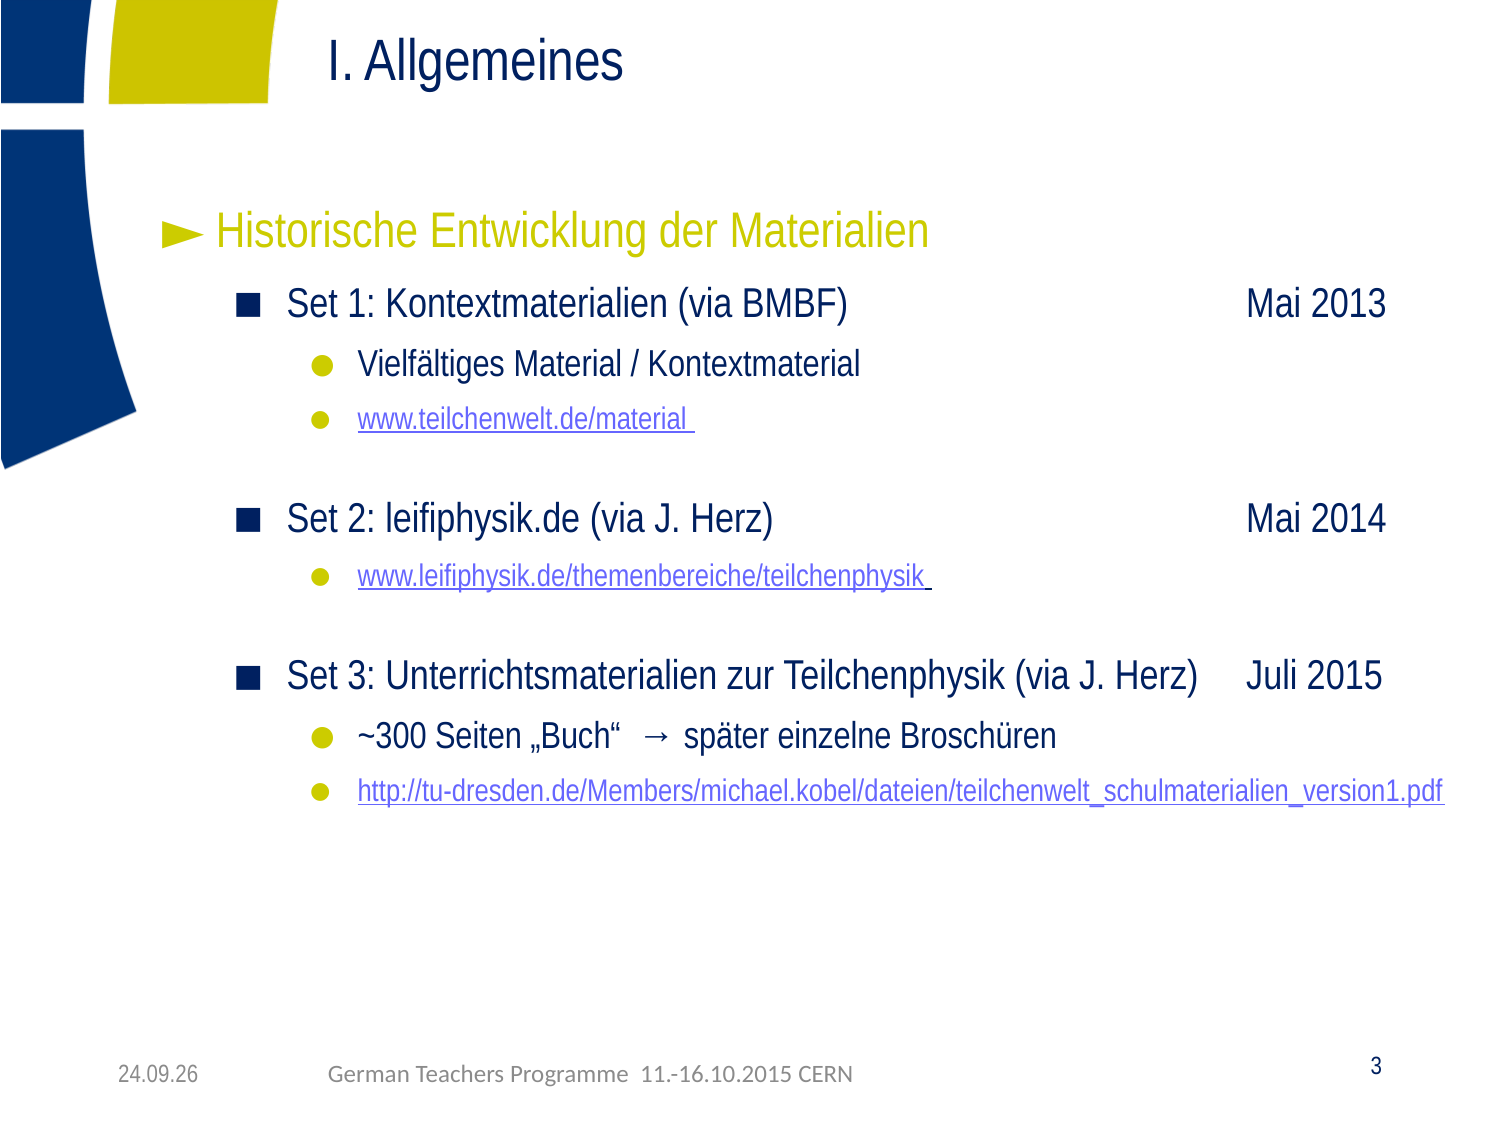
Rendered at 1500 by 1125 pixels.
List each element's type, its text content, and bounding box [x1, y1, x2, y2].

footer German Teachers Programme 11.-16.10.2015 CERN [312, 1042, 987, 1103]
picture [0, 0, 1500, 1125]
slide_number 14.10.15 [103, 1042, 290, 1103]
slide_number <Foliennummer> [1059, 1042, 1397, 1103]
list Historische Entwicklung der Materialien Set 1: Kontextmaterialien (via BMBF) Mai 2013 Vielfältiges Material / Kontextmaterial www.teilchenwelt.de/material Set 2: leifiphysik.de (via J. Herz) Mai 2014 www.leifiphysik.de/themenbereiche/teilchenphysik Set 3: Unterrichtsmaterialien zur Teilchenphysik (via J. Herz) Juli 2015 ~300 Seiten „Buch“ → später einzelne Broschüren http://tu-dresden.de/Members/michael.kobel/dateien/teilchenwelt_schulmaterialien_version1.pdf [129, 190, 1477, 1041]
title I. Allgemeines [312, 0, 1400, 114]
